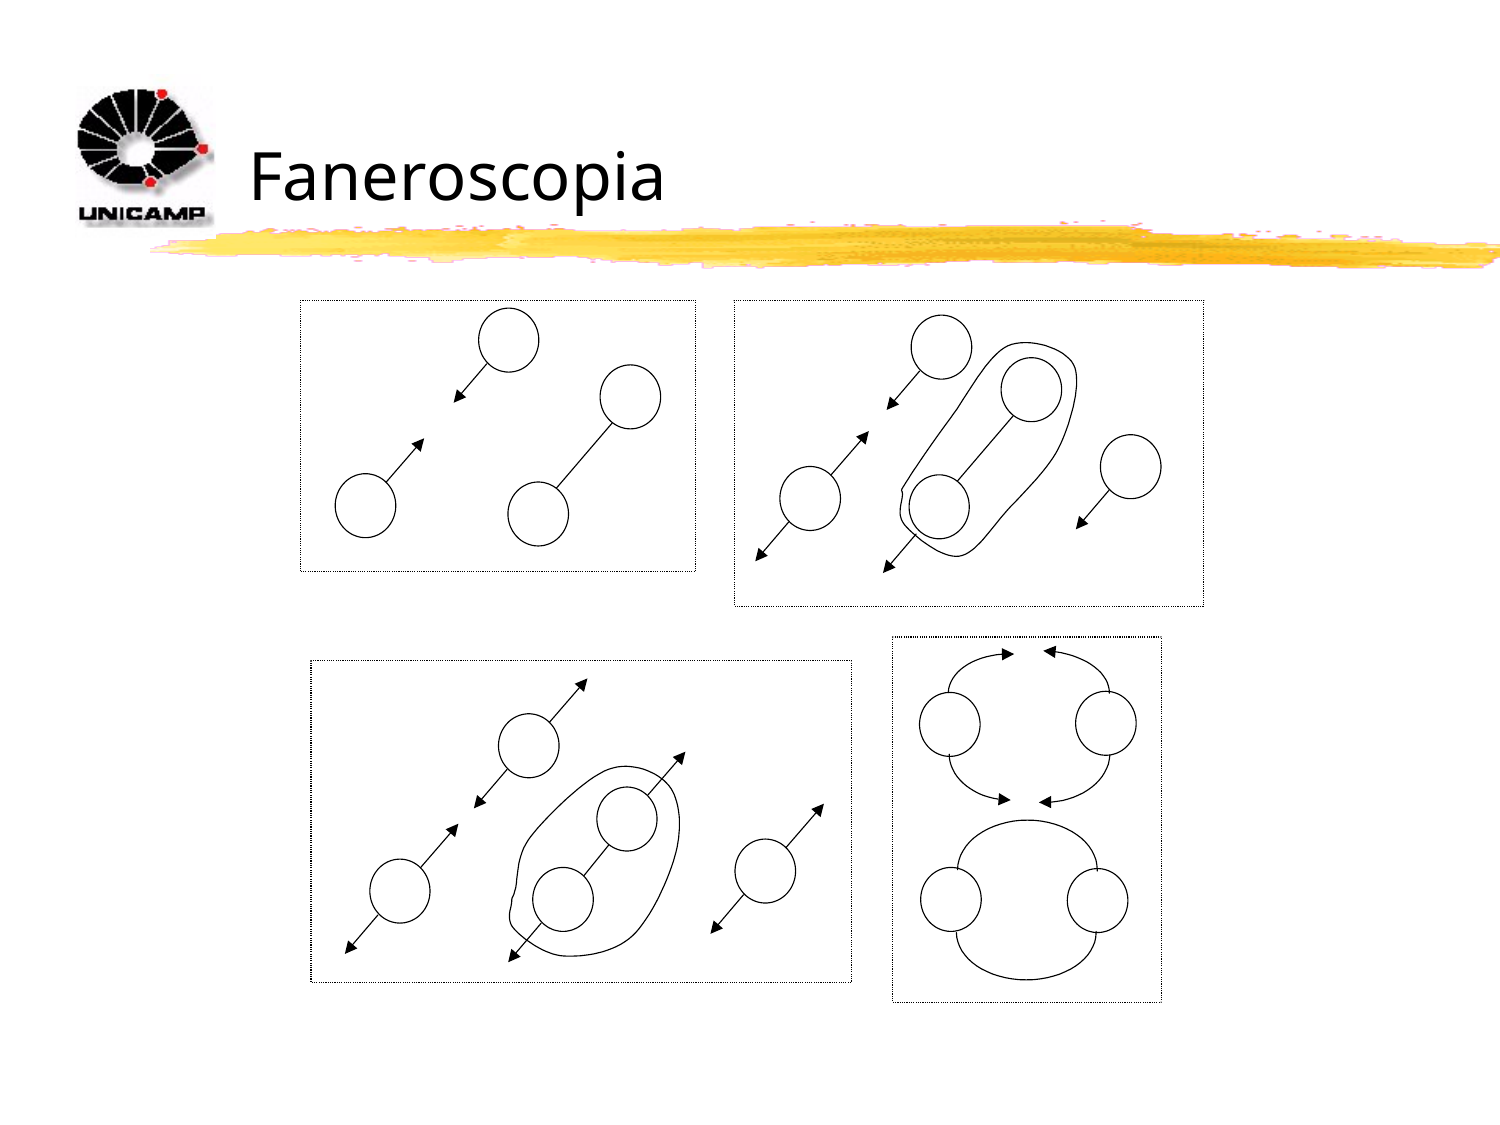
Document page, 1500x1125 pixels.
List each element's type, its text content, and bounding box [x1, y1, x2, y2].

chart [300, 299, 1205, 1004]
title Faneroscopia [233, 37, 1434, 225]
picture [75, 74, 1500, 279]
